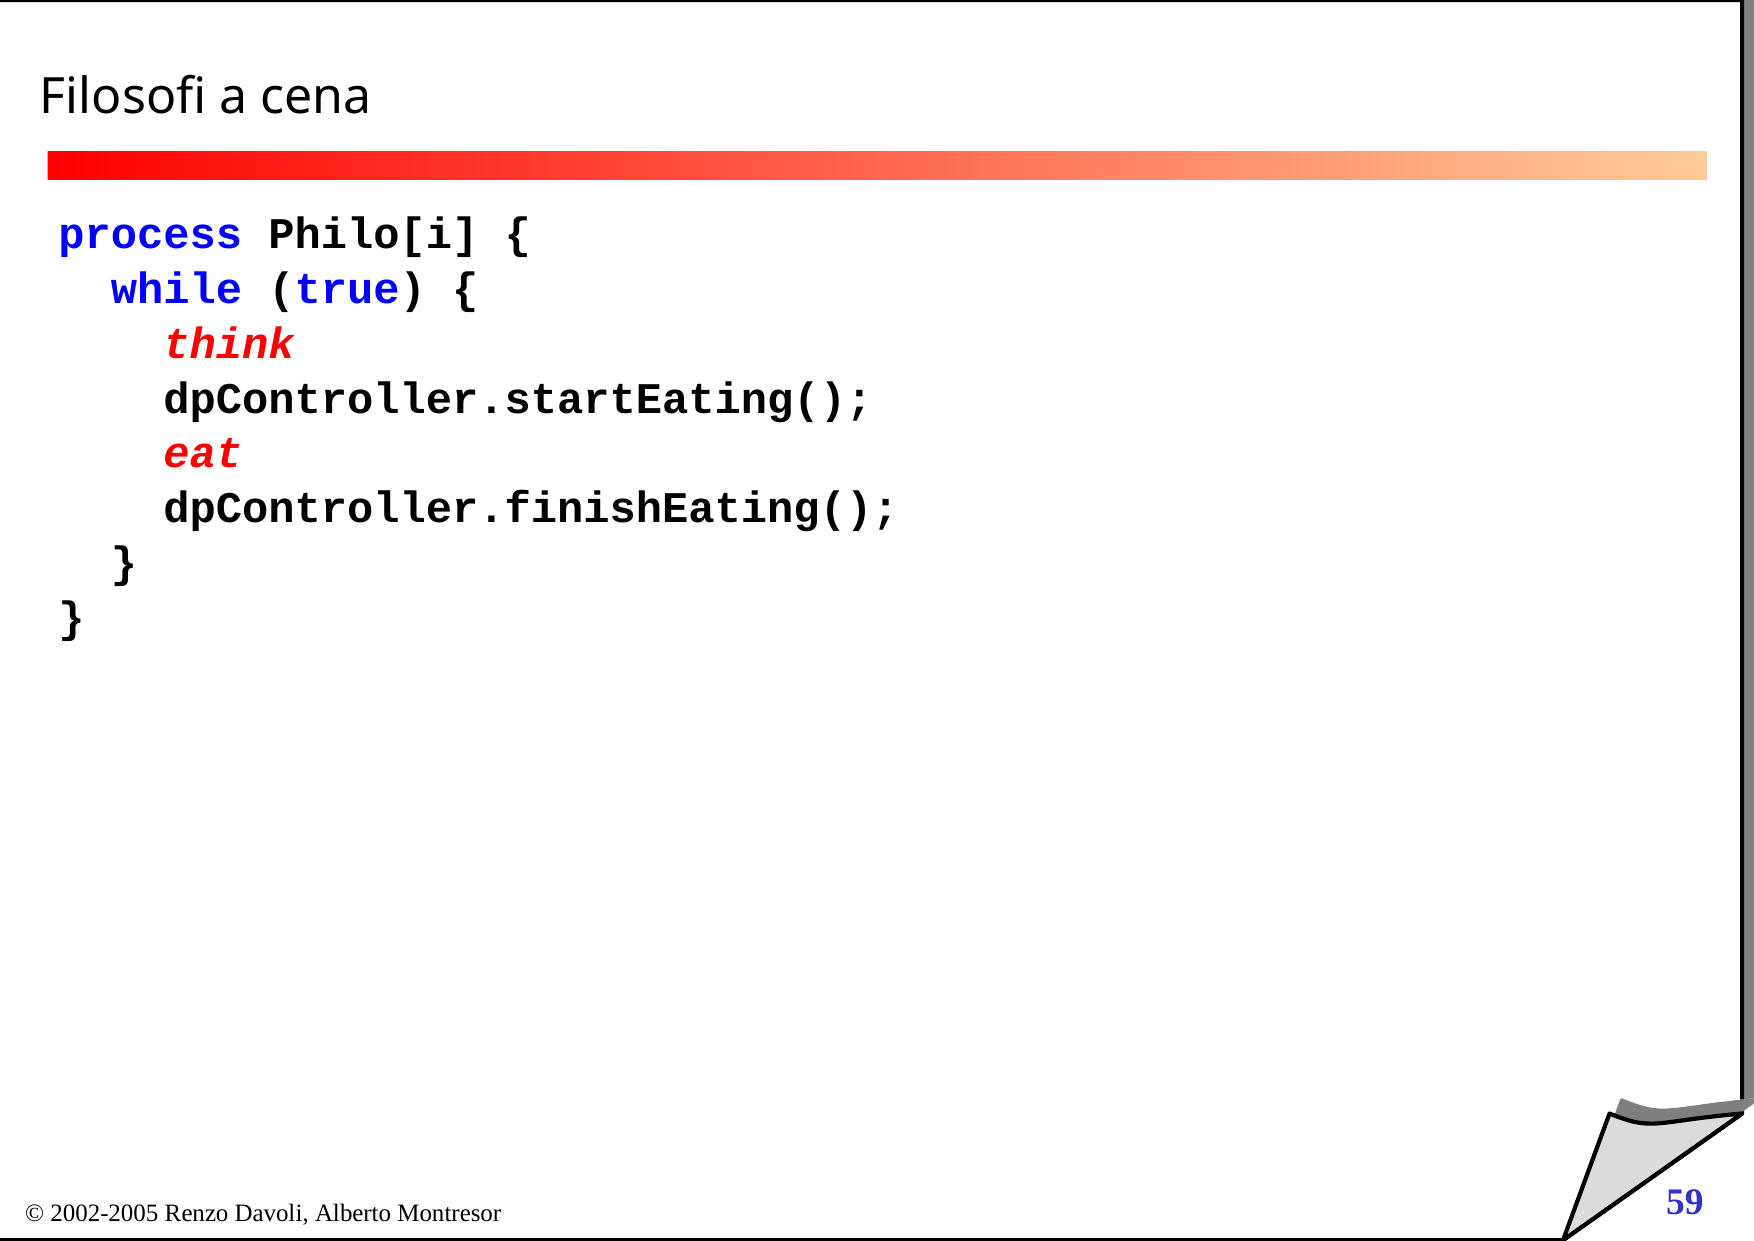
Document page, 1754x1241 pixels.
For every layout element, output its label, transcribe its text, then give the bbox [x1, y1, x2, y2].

list process Philo[i] { while (true) { think dpController.startEating(); eat dpController.finishEating(); } } [58, 206, 1696, 815]
title Filosofi a cena [39, 49, 1713, 144]
